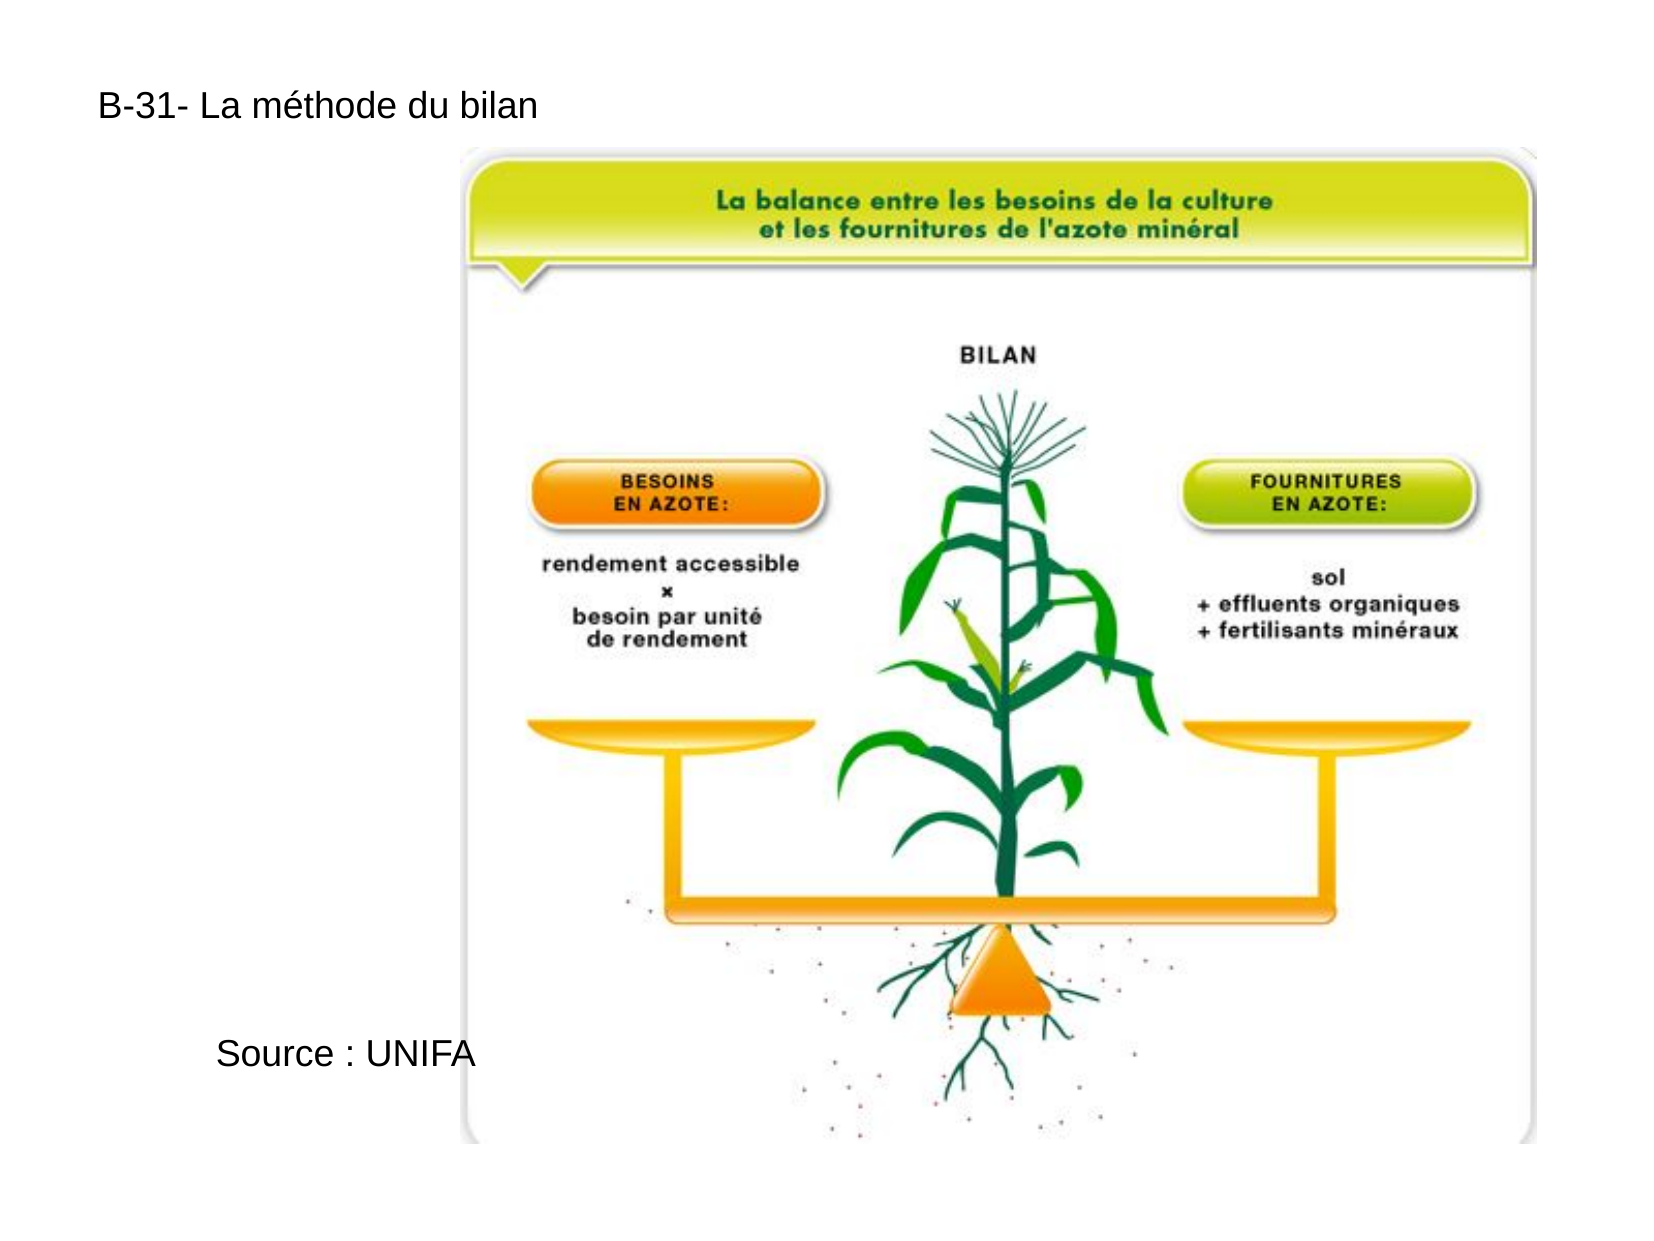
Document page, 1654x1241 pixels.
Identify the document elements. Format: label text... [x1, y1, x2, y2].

title B-31- La méthode du bilan [97, 0, 1586, 207]
picture [460, 147, 1537, 1144]
text_box Source : UNIFA [200, 1021, 898, 1082]
